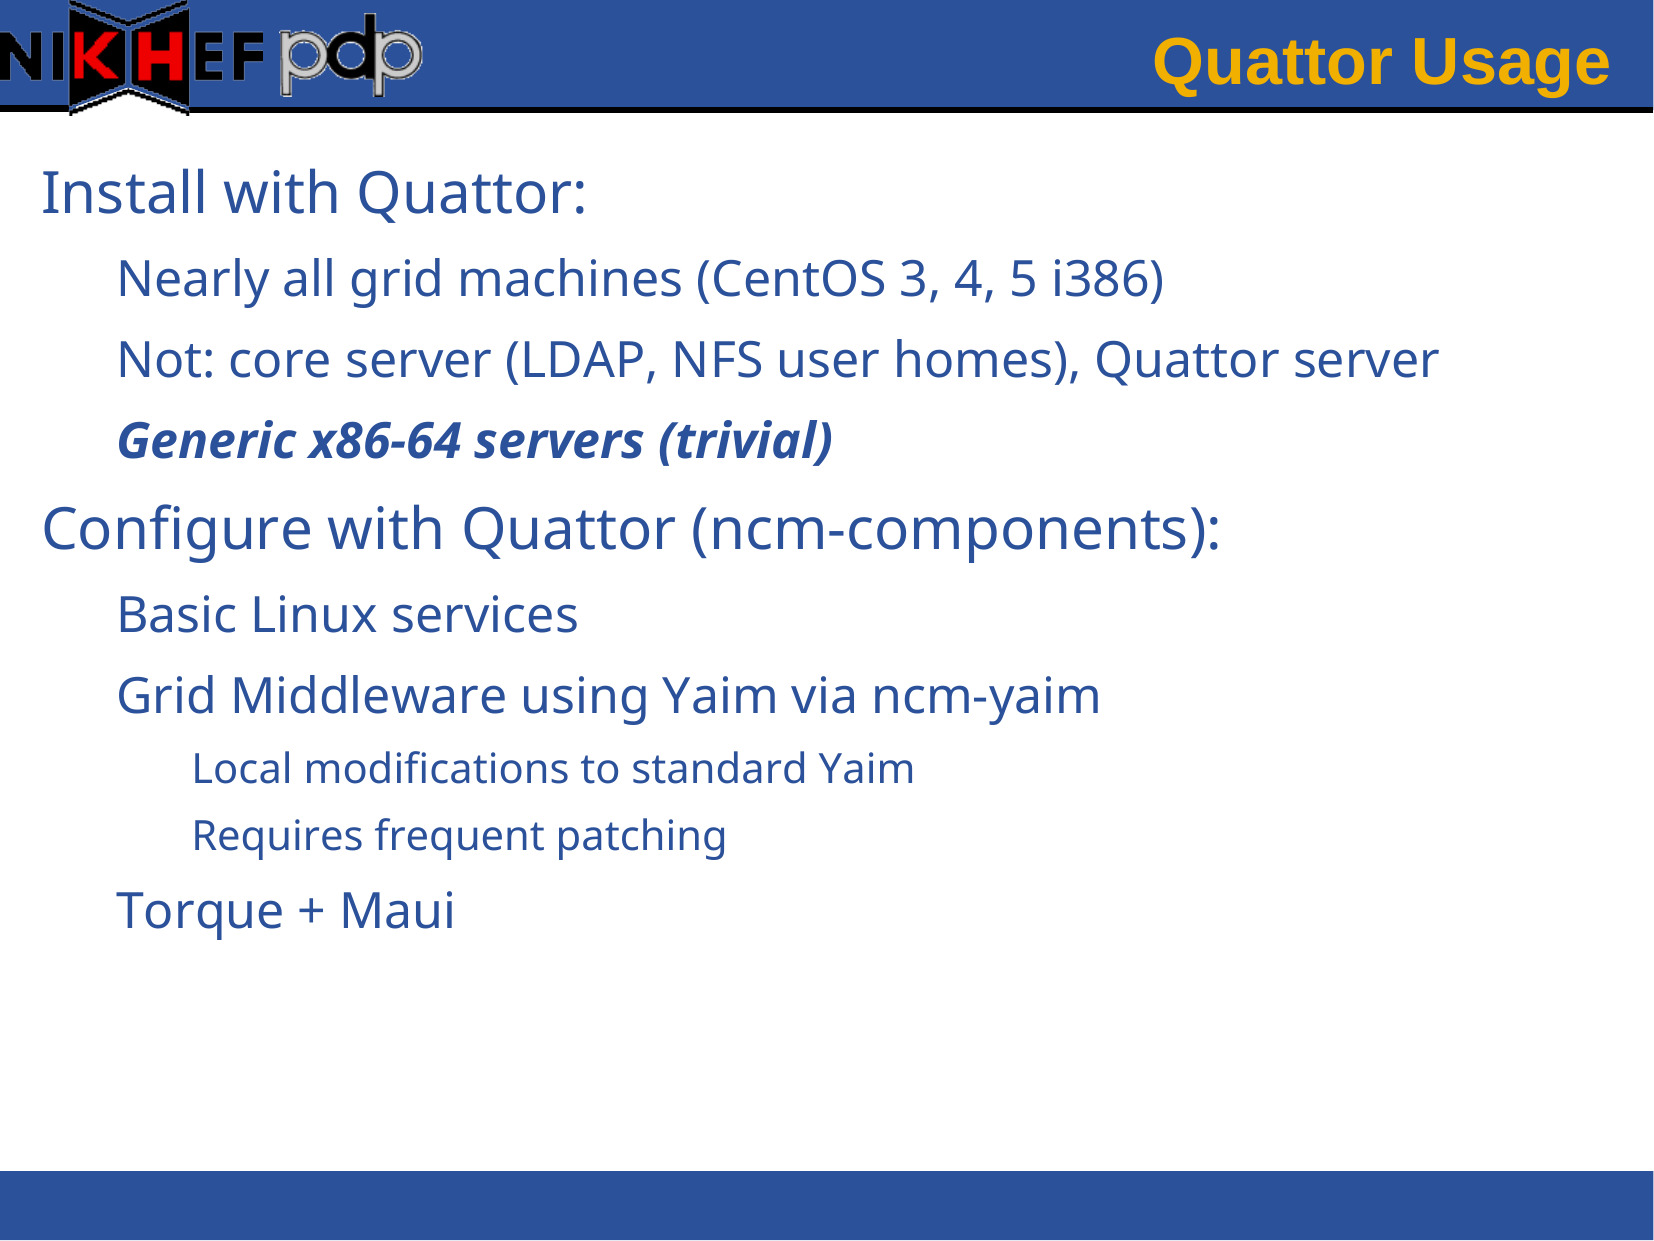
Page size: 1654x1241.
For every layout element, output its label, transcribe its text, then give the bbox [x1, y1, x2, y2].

picture [0, 0, 263, 116]
list Install with Quattor: Nearly all grid machines (CentOS 3, 4, 5 i386) Not: core server (LDAP, NFS user homes), Quattor server Generic x86-64 servers (trivial) Configure with Quattor (ncm-components): Basic Linux services Grid Middleware using Yaim via ncm-yaim Local modifications to standard Yaim Requires frequent patching Torque + Maui [41, 151, 1627, 1129]
title Quattor Usage [449, 16, 1613, 108]
picture [279, 13, 424, 97]
